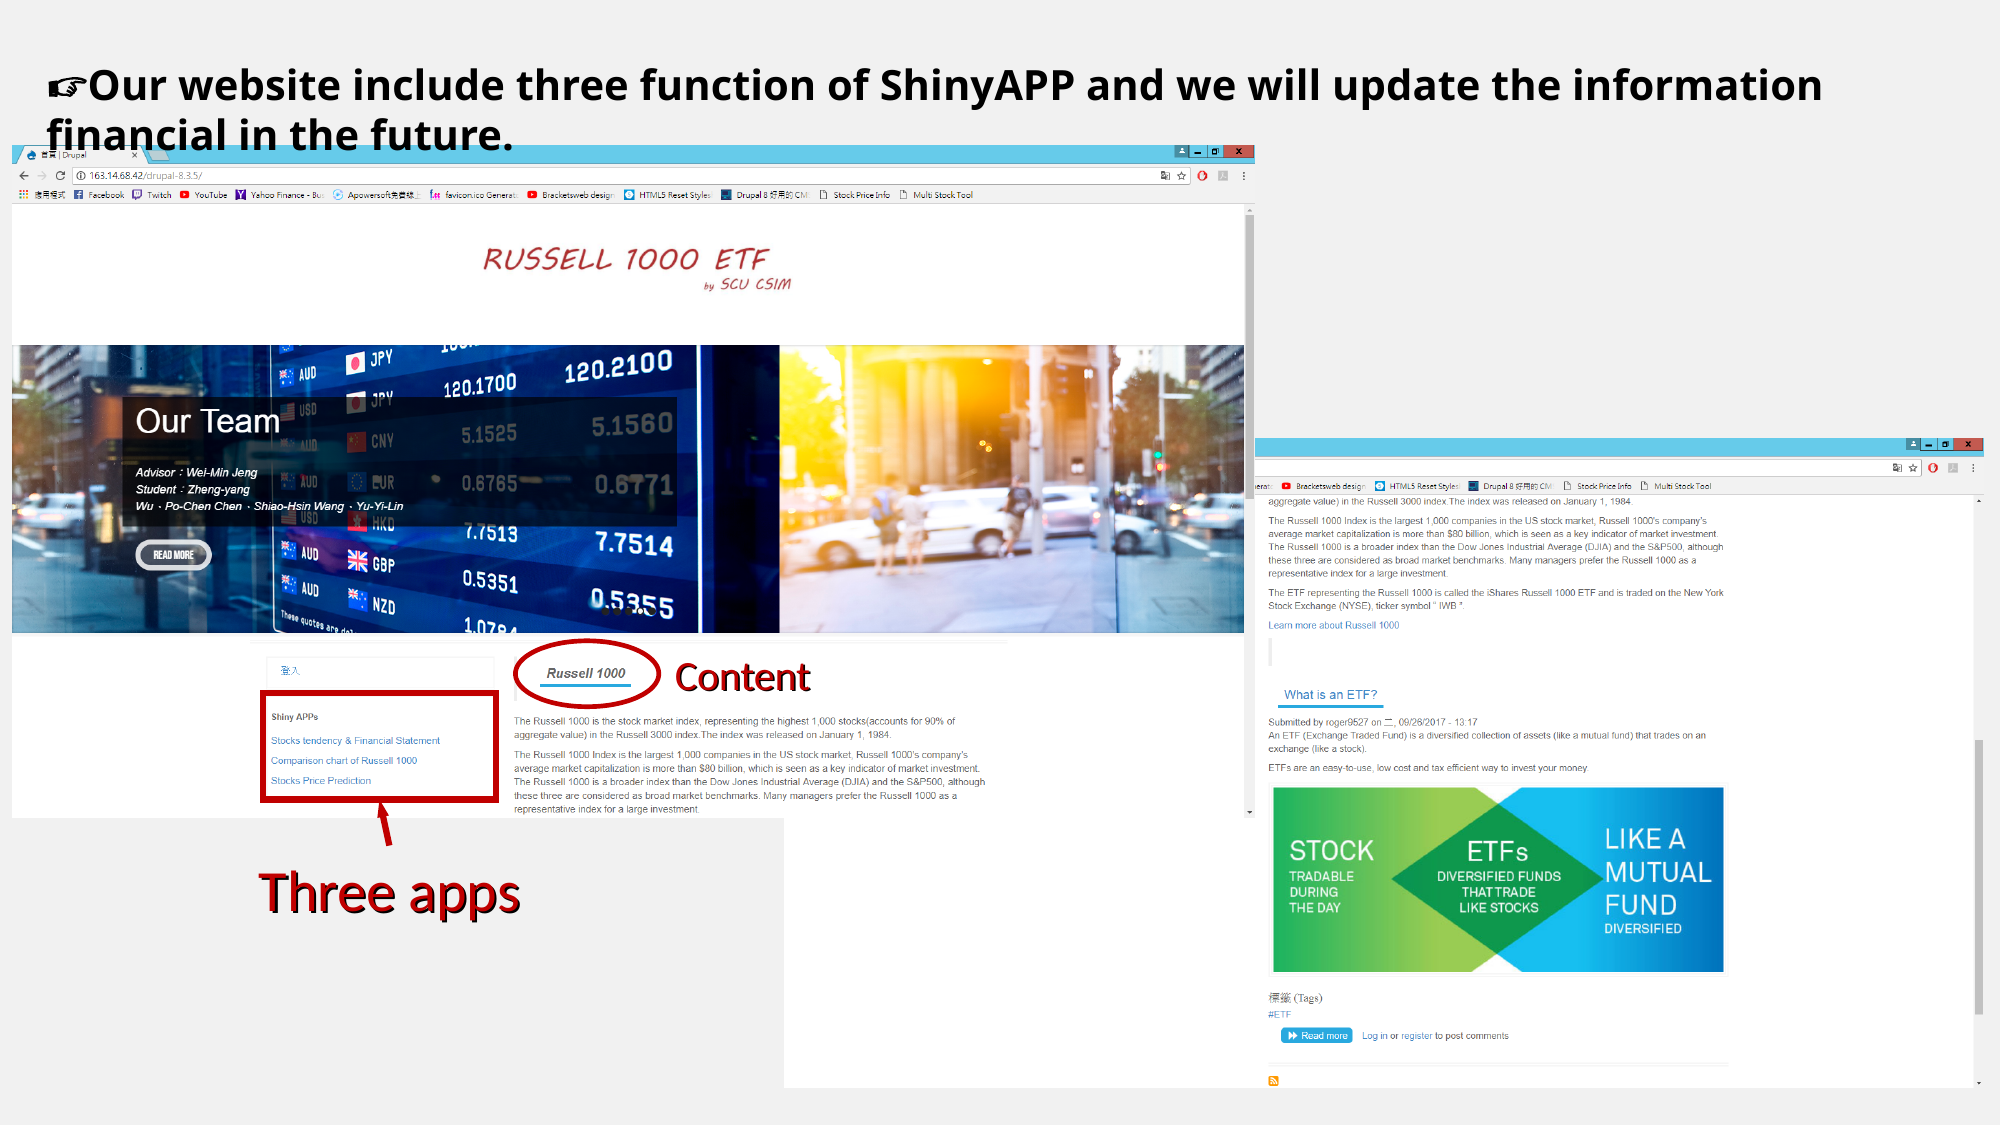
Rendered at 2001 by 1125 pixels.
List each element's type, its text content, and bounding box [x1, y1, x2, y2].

text_box Our website include three function of ShinyAPP and we will update the information financial in the future. [31, 51, 1984, 118]
text_box Content [660, 641, 825, 706]
picture [12, 145, 1984, 1088]
text_box Three apps [244, 846, 535, 931]
picture [266, 696, 493, 796]
